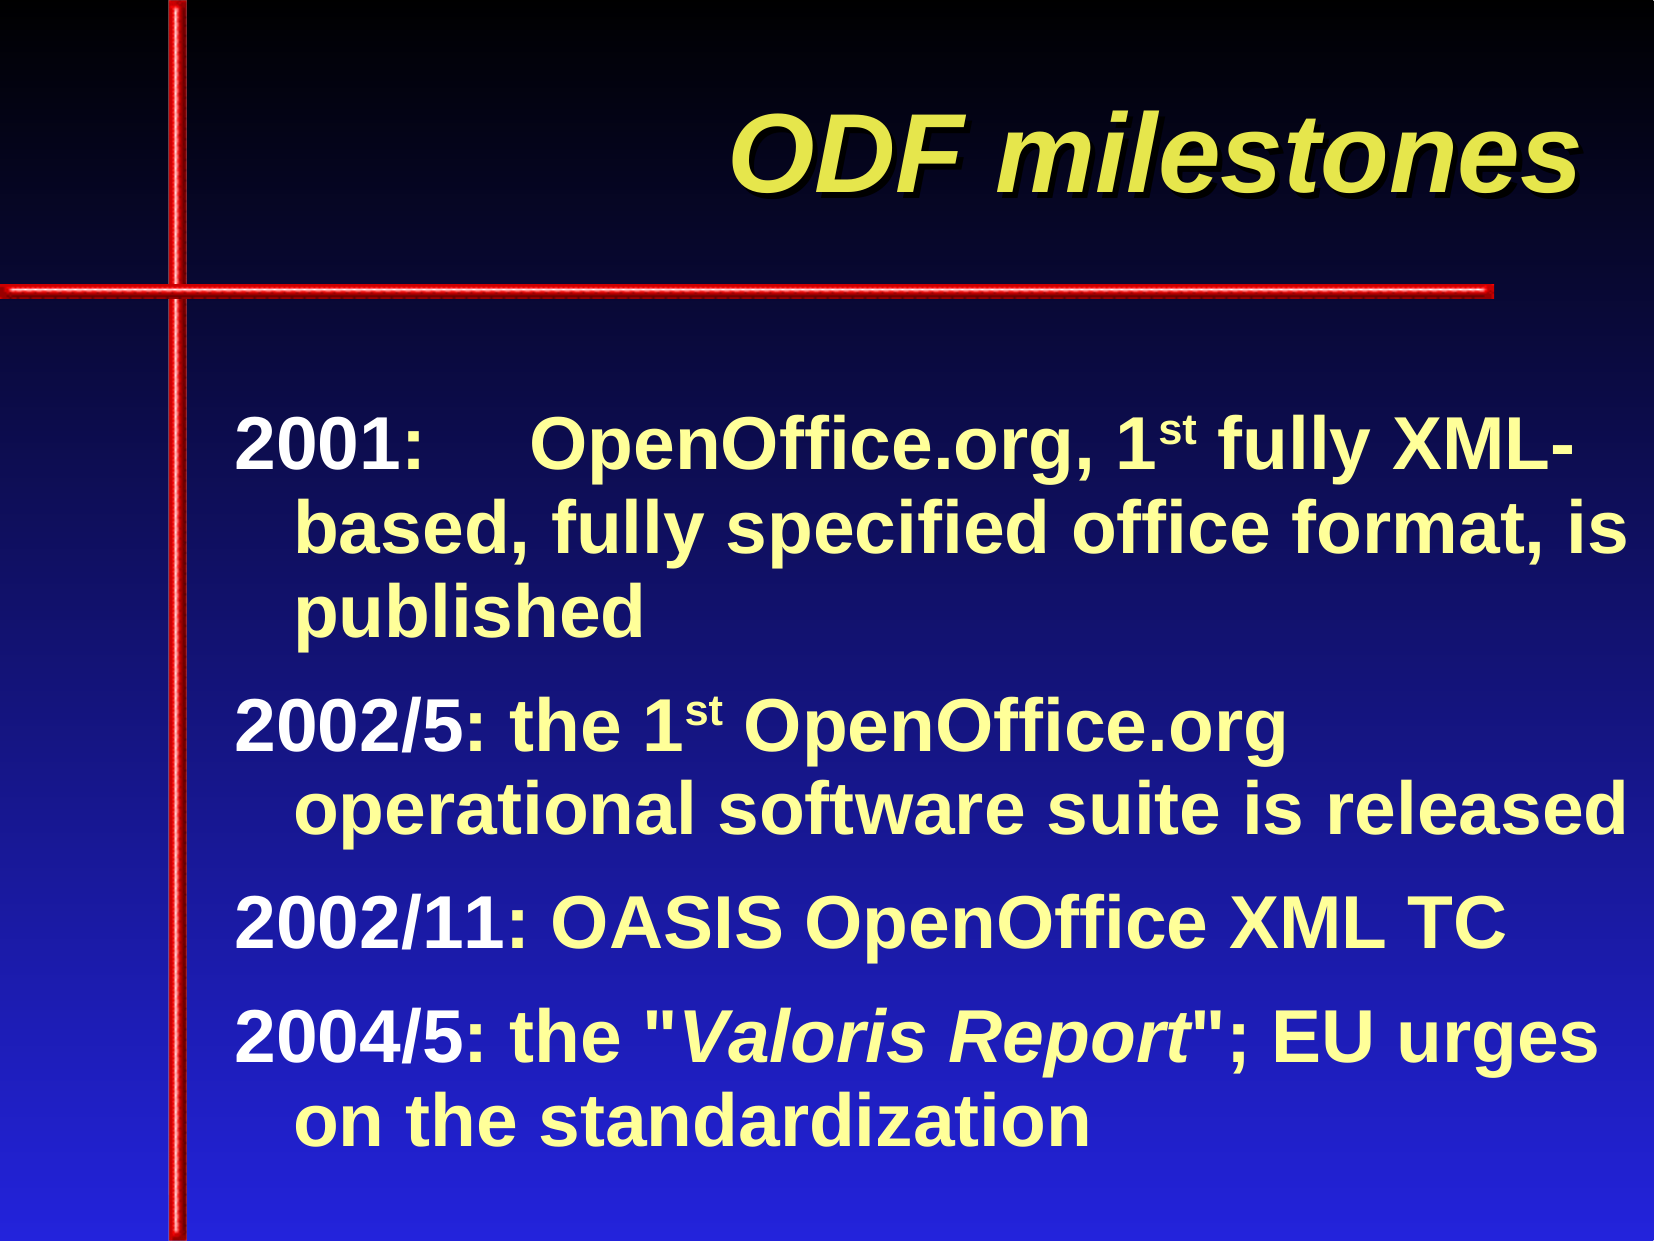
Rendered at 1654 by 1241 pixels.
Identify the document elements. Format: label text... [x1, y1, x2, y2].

list 2001: OpenOffice.org, 1st fully XML-based, fully specified office format, is published 2002/5: the 1st OpenOffice.org operational software suite is released 2002/11: OASIS OpenOffice XML TC 2004/5: the "Valoris Report"; EU urges on the standardization [234, 401, 1632, 1168]
title ODF milestones [171, 13, 1584, 295]
picture [0, 1, 1495, 1240]
